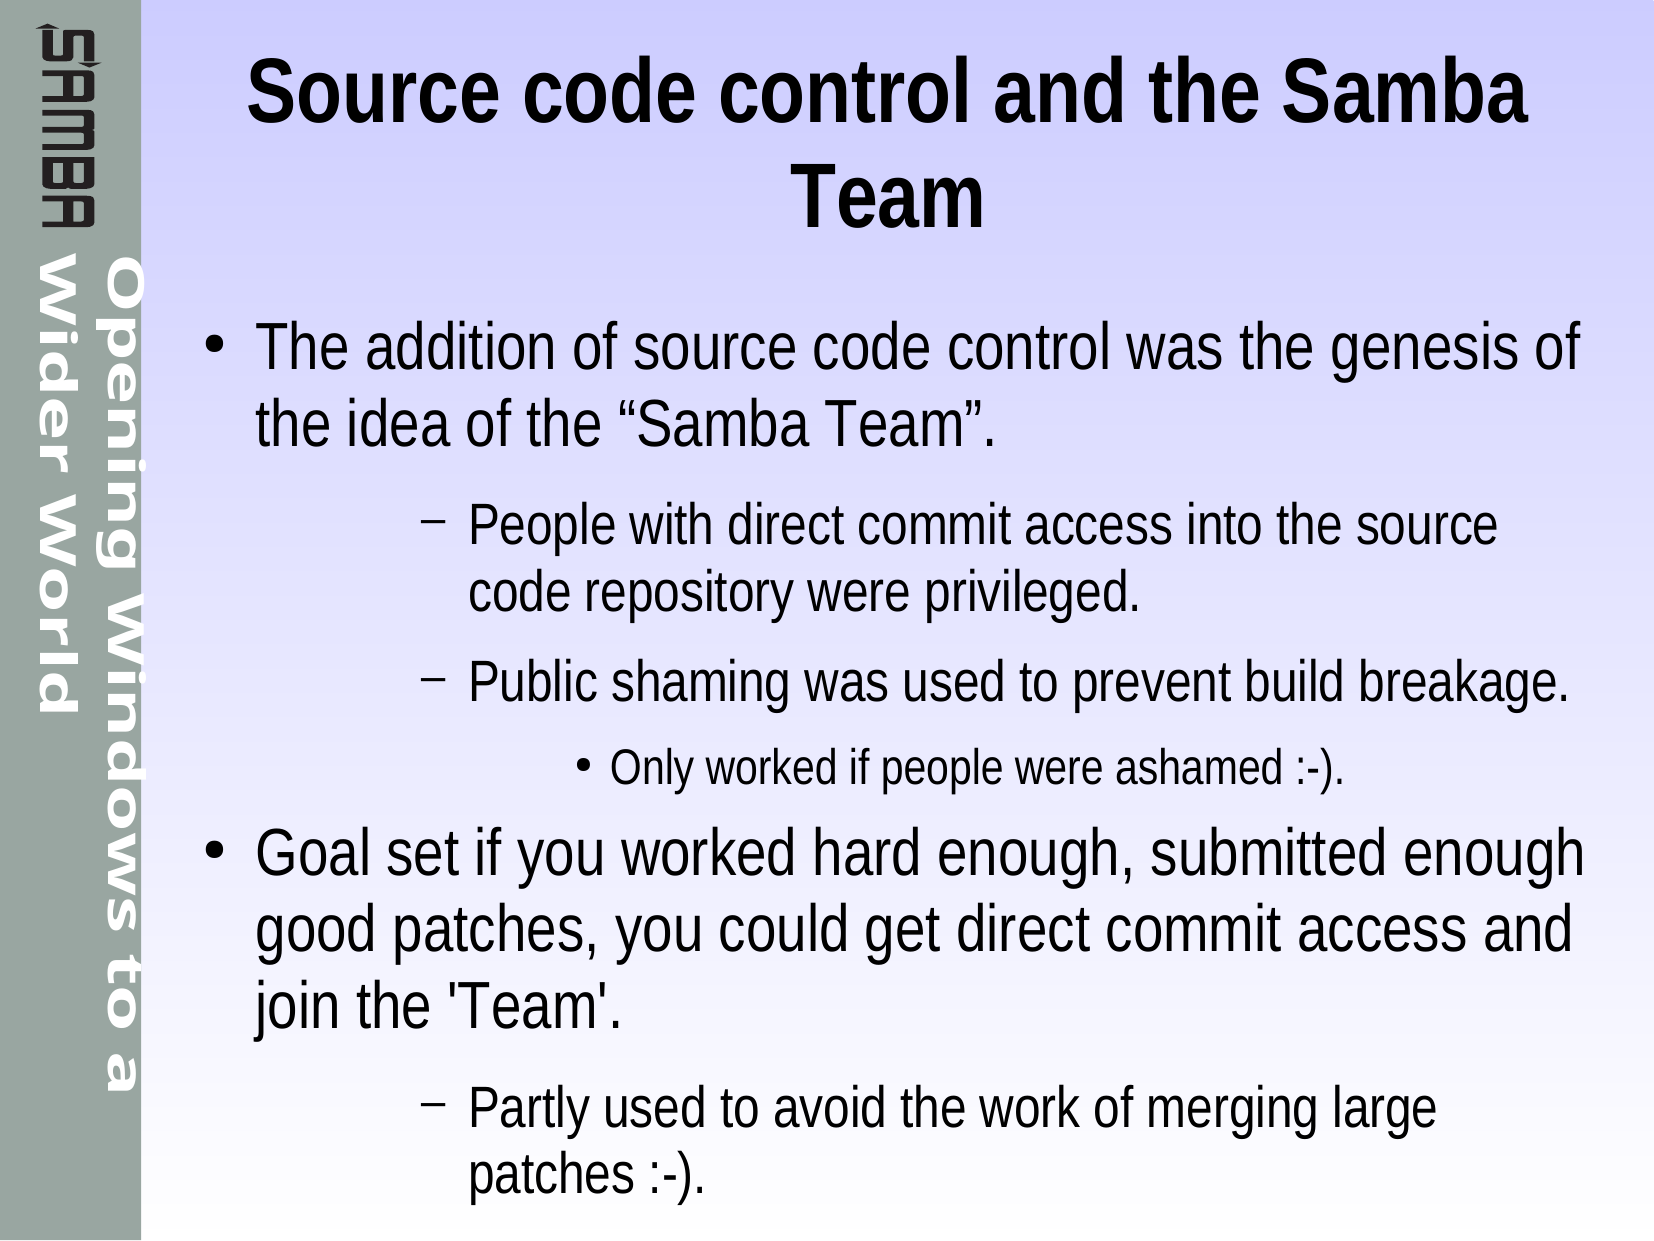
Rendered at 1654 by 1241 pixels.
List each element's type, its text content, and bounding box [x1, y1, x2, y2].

title Source code control and the Samba Team [182, 38, 1595, 246]
list The addition of source code control was the genesis of the idea of the “Samba Team”. People with direct commit access into the source code repository were privileged. Public shaming was used to prevent build breakage. Only worked if people were ashamed :-). Goal set if you worked hard enough, submitted enough good patches, you could get direct commit access and join the 'Team'. Partly used to avoid the work of merging large patches :-). [184, 307, 1597, 1216]
